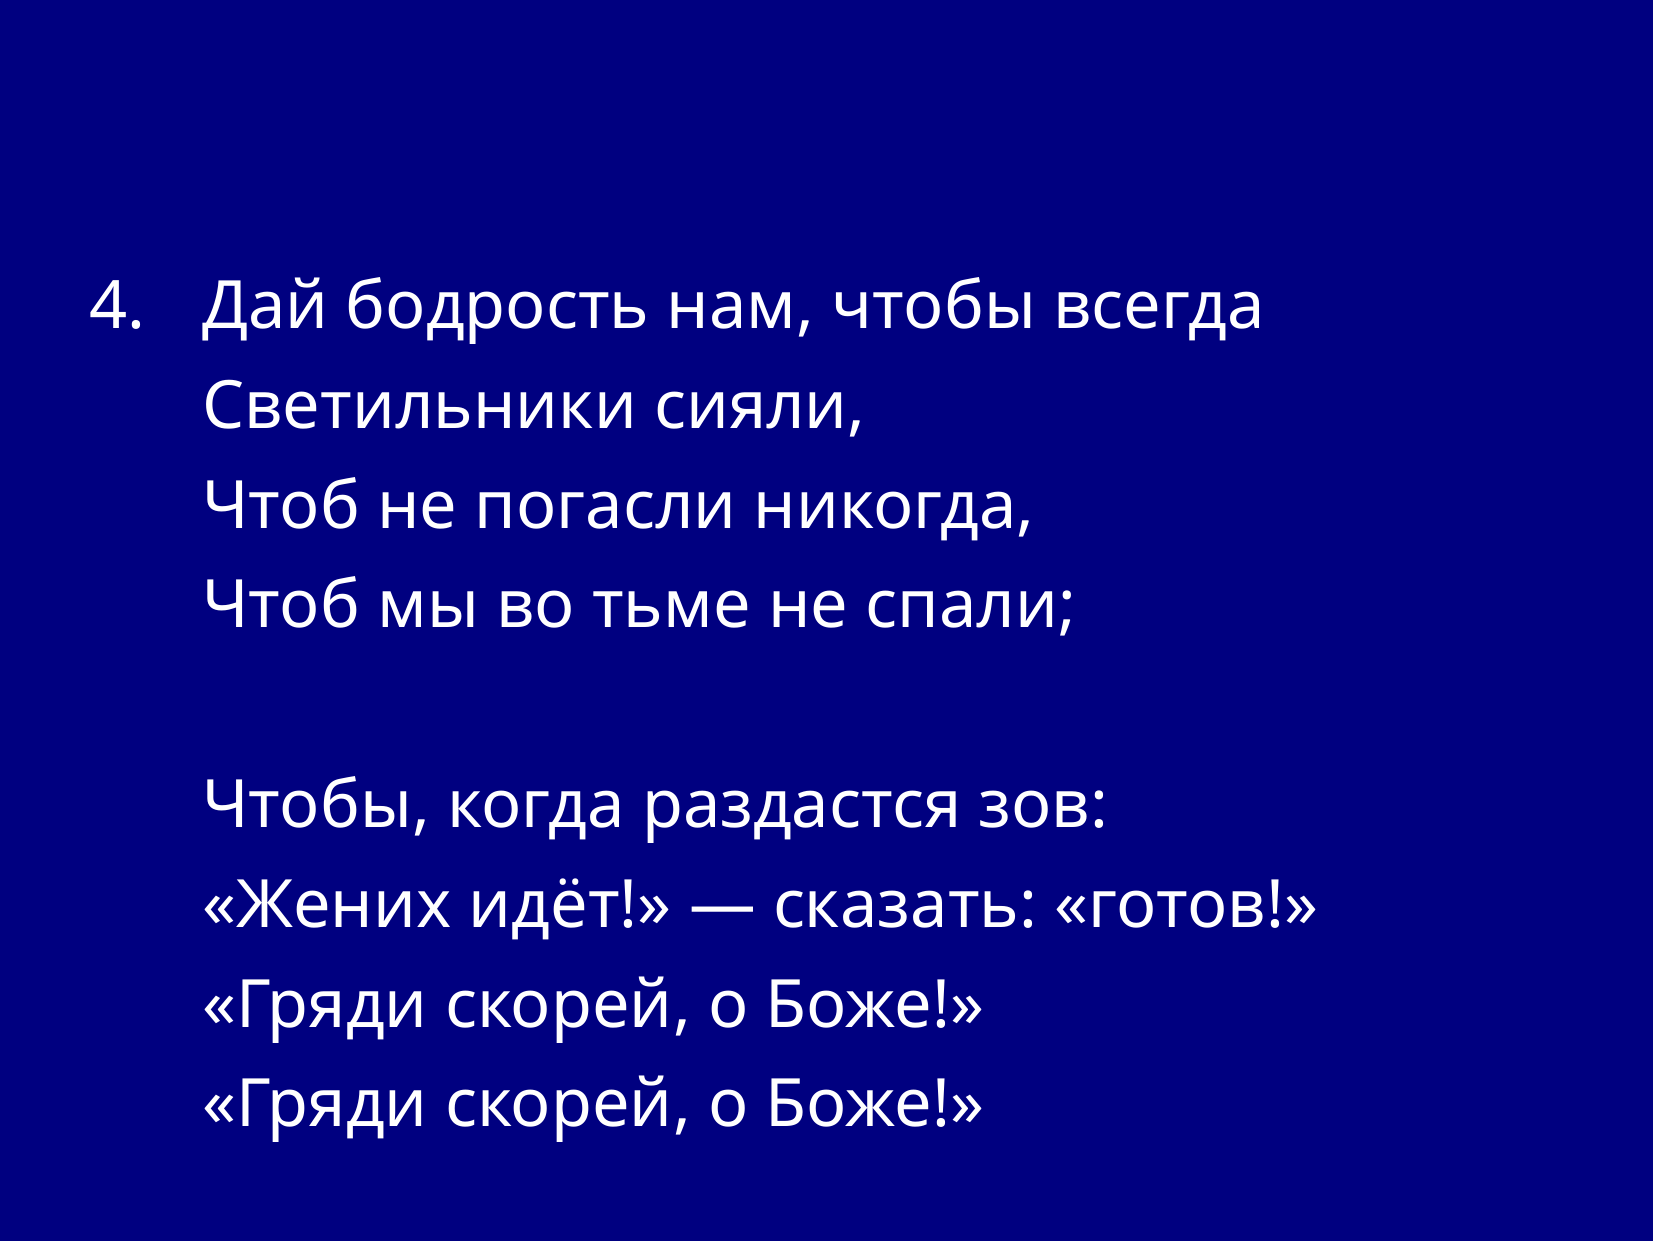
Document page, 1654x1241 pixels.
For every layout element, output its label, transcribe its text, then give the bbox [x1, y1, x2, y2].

text_box 4. Дай бодрость нам, чтобы всегда Светильники сияли, Чтоб не погасли никогда, Чтоб мы во тьме не спали; Чтобы, когда раздастся зов: «Жених идёт!» — сказать: «готов!» «Гряди скорей, о Боже!» «Гряди скорей, о Боже!» [75, 150, 1576, 1163]
